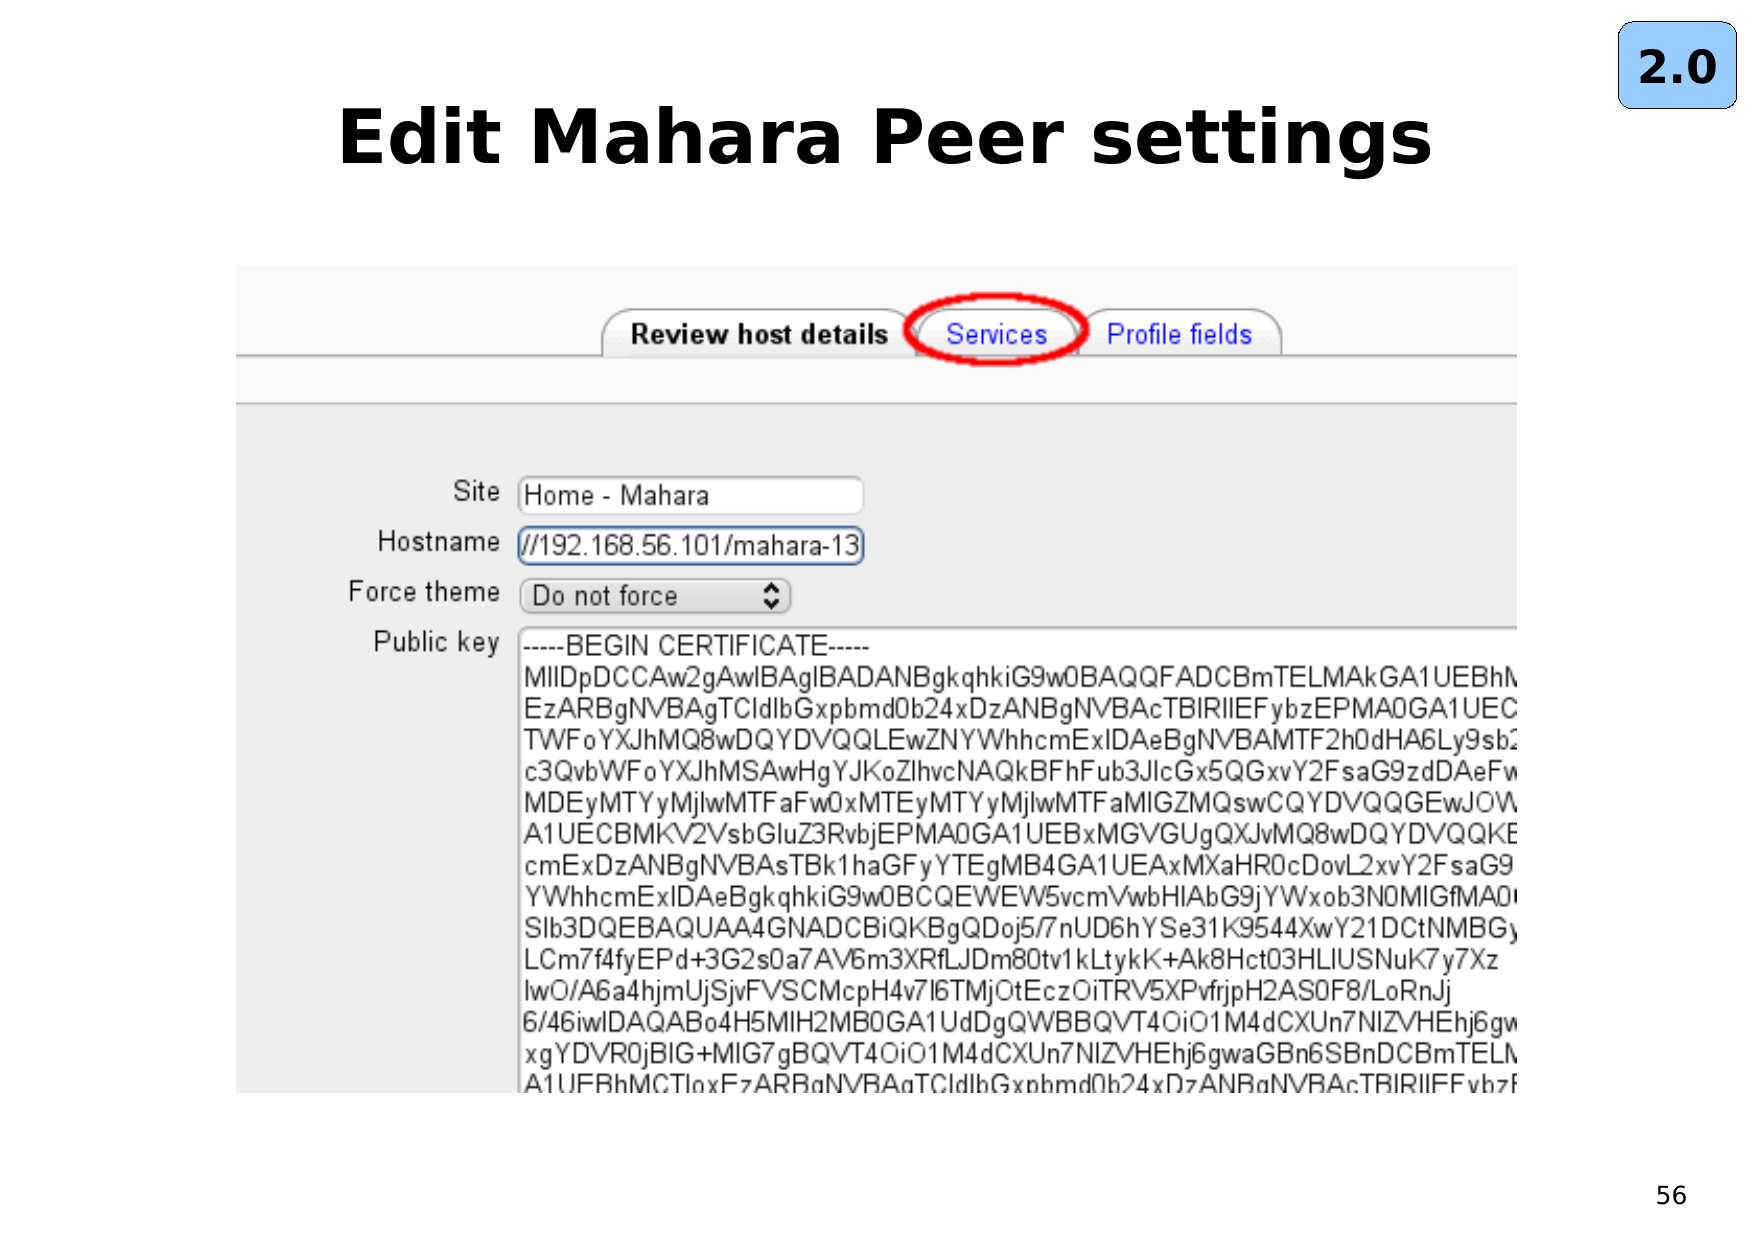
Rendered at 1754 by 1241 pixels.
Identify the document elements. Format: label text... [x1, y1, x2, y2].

text_box 2.0 [1618, 21, 1737, 109]
title Edit Mahara Peer settings [59, 50, 1713, 227]
picture [236, 265, 1517, 1093]
